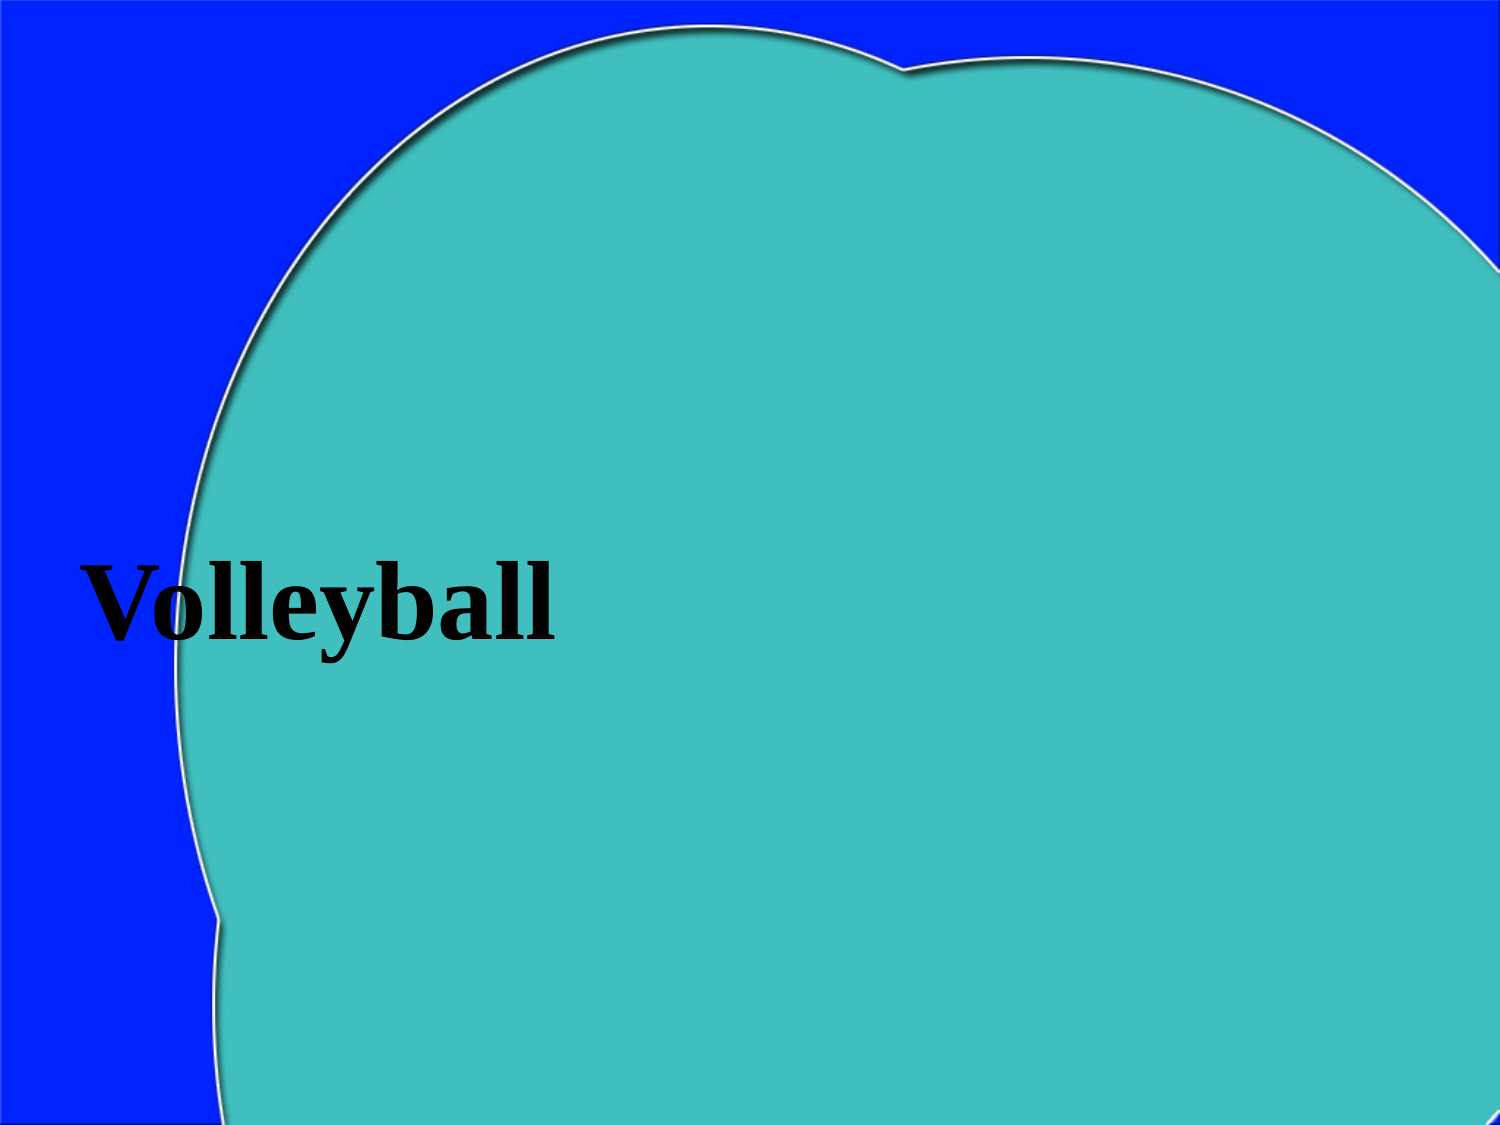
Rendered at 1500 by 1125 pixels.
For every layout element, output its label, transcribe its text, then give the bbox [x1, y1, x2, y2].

picture [0, 0, 1500, 1125]
title Volleyball [64, 66, 1409, 669]
